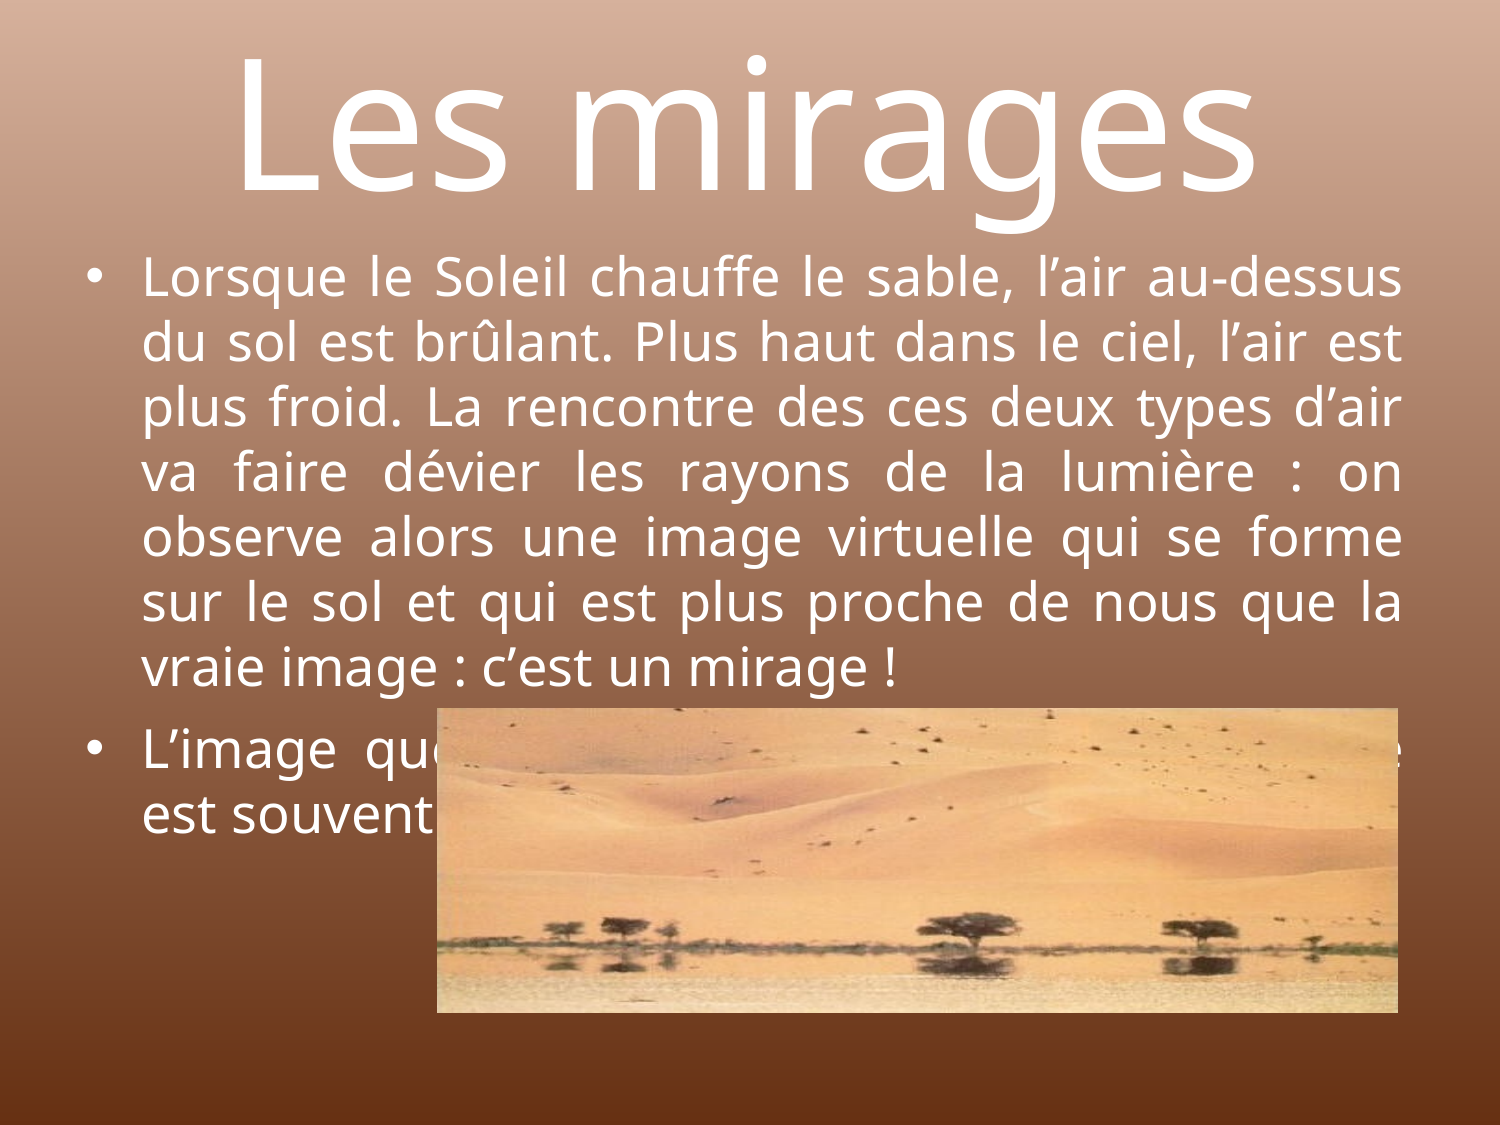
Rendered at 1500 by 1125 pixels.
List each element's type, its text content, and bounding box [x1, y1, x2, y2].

picture [437, 708, 1398, 1013]
list Lorsque le Soleil chauffe le sable, l’air au-dessus du sol est brûlant. Plus haut dans le ciel, l’air est plus froid. La rencontre des ces deux types d’air va faire dévier les rayons de la lumière : on observe alors une image virtuelle qui se forme sur le sol et qui est plus proche de nous que la vraie image : c’est un mirage ! L’image que l’on voit existe vraiment, mais elle est souvent très loin de nous. [70, 234, 1421, 886]
title Les mirages [70, 23, 1421, 211]
